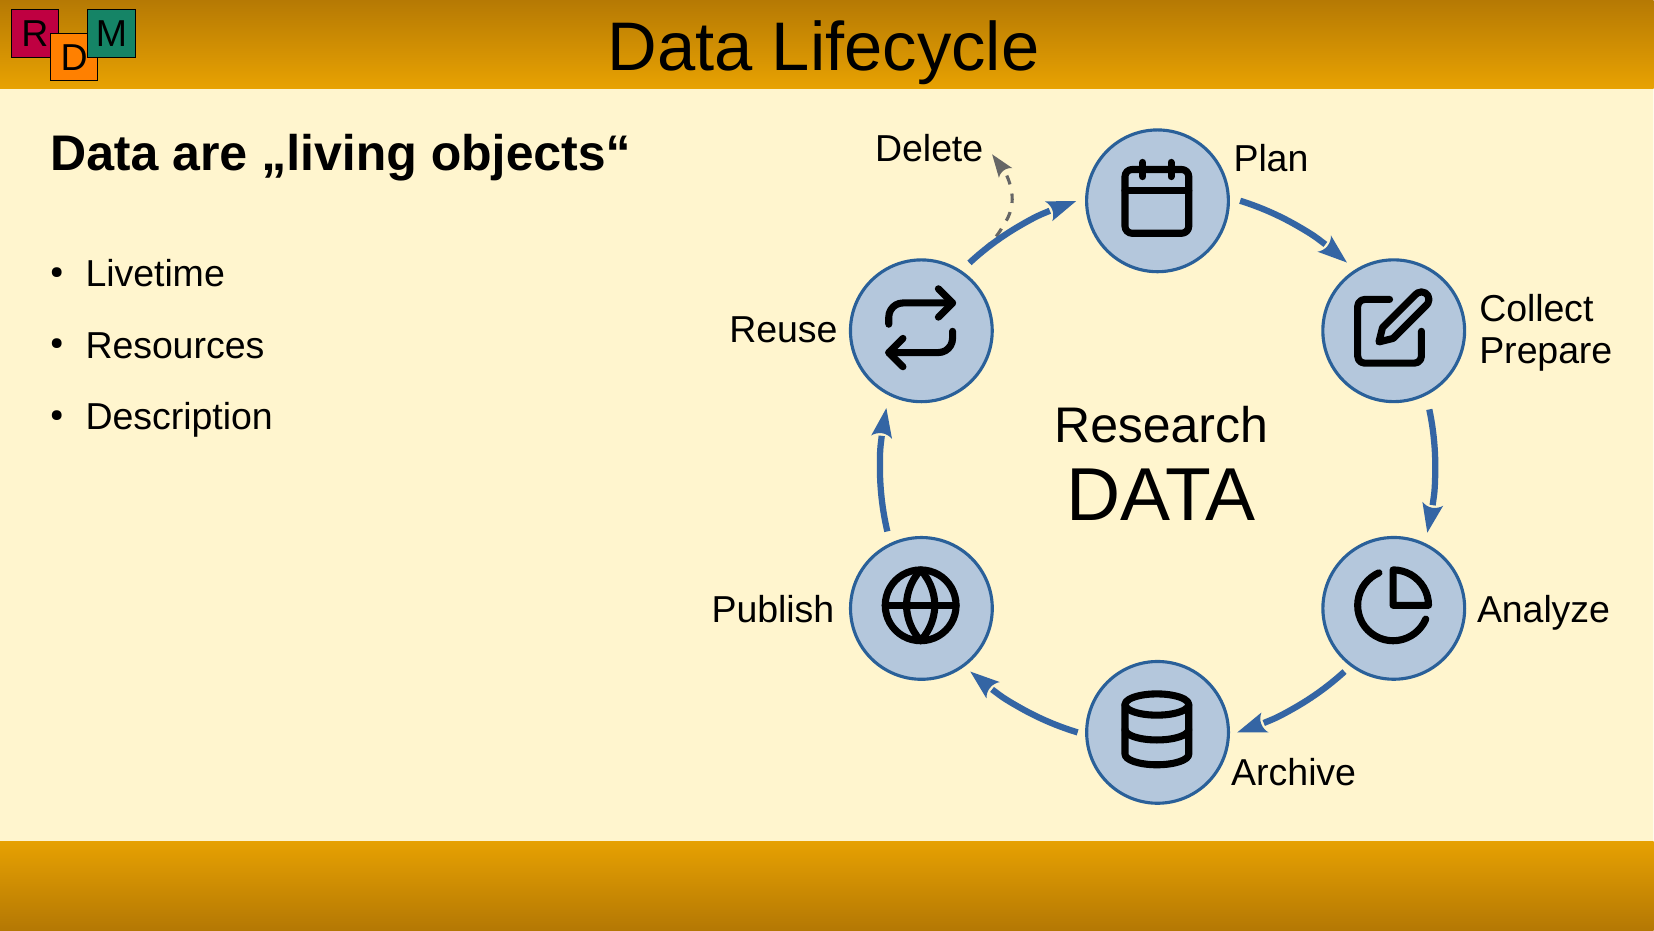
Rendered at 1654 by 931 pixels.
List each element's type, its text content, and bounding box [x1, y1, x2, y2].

text_box [1322, 537, 1462, 680]
text_box [1086, 661, 1229, 804]
text_box [1086, 129, 1229, 272]
text_box Reuse [714, 301, 853, 358]
text_box Publish [696, 580, 849, 638]
text_box R [11, 9, 59, 58]
title Data Lifecycle [33, 7, 1615, 85]
picture [876, 561, 965, 650]
text_box Delete [860, 120, 999, 178]
text_box D [50, 33, 98, 81]
text_box [850, 537, 993, 680]
picture [1348, 283, 1438, 373]
text_box [1322, 259, 1464, 402]
text_box [853, 259, 993, 402]
picture [1348, 561, 1438, 650]
text_box Research DATA [1039, 389, 1283, 545]
picture [876, 283, 965, 373]
text_box Plan [1218, 129, 1324, 187]
picture [1112, 153, 1202, 243]
text_box Archive [1216, 744, 1371, 801]
text_box M [87, 9, 136, 58]
text_box Analyze [1462, 580, 1626, 638]
text_box Data are „living objects“ Livetime Resources Description [35, 118, 662, 446]
picture [1112, 685, 1202, 774]
text_box Collect Prepare [1464, 279, 1628, 379]
